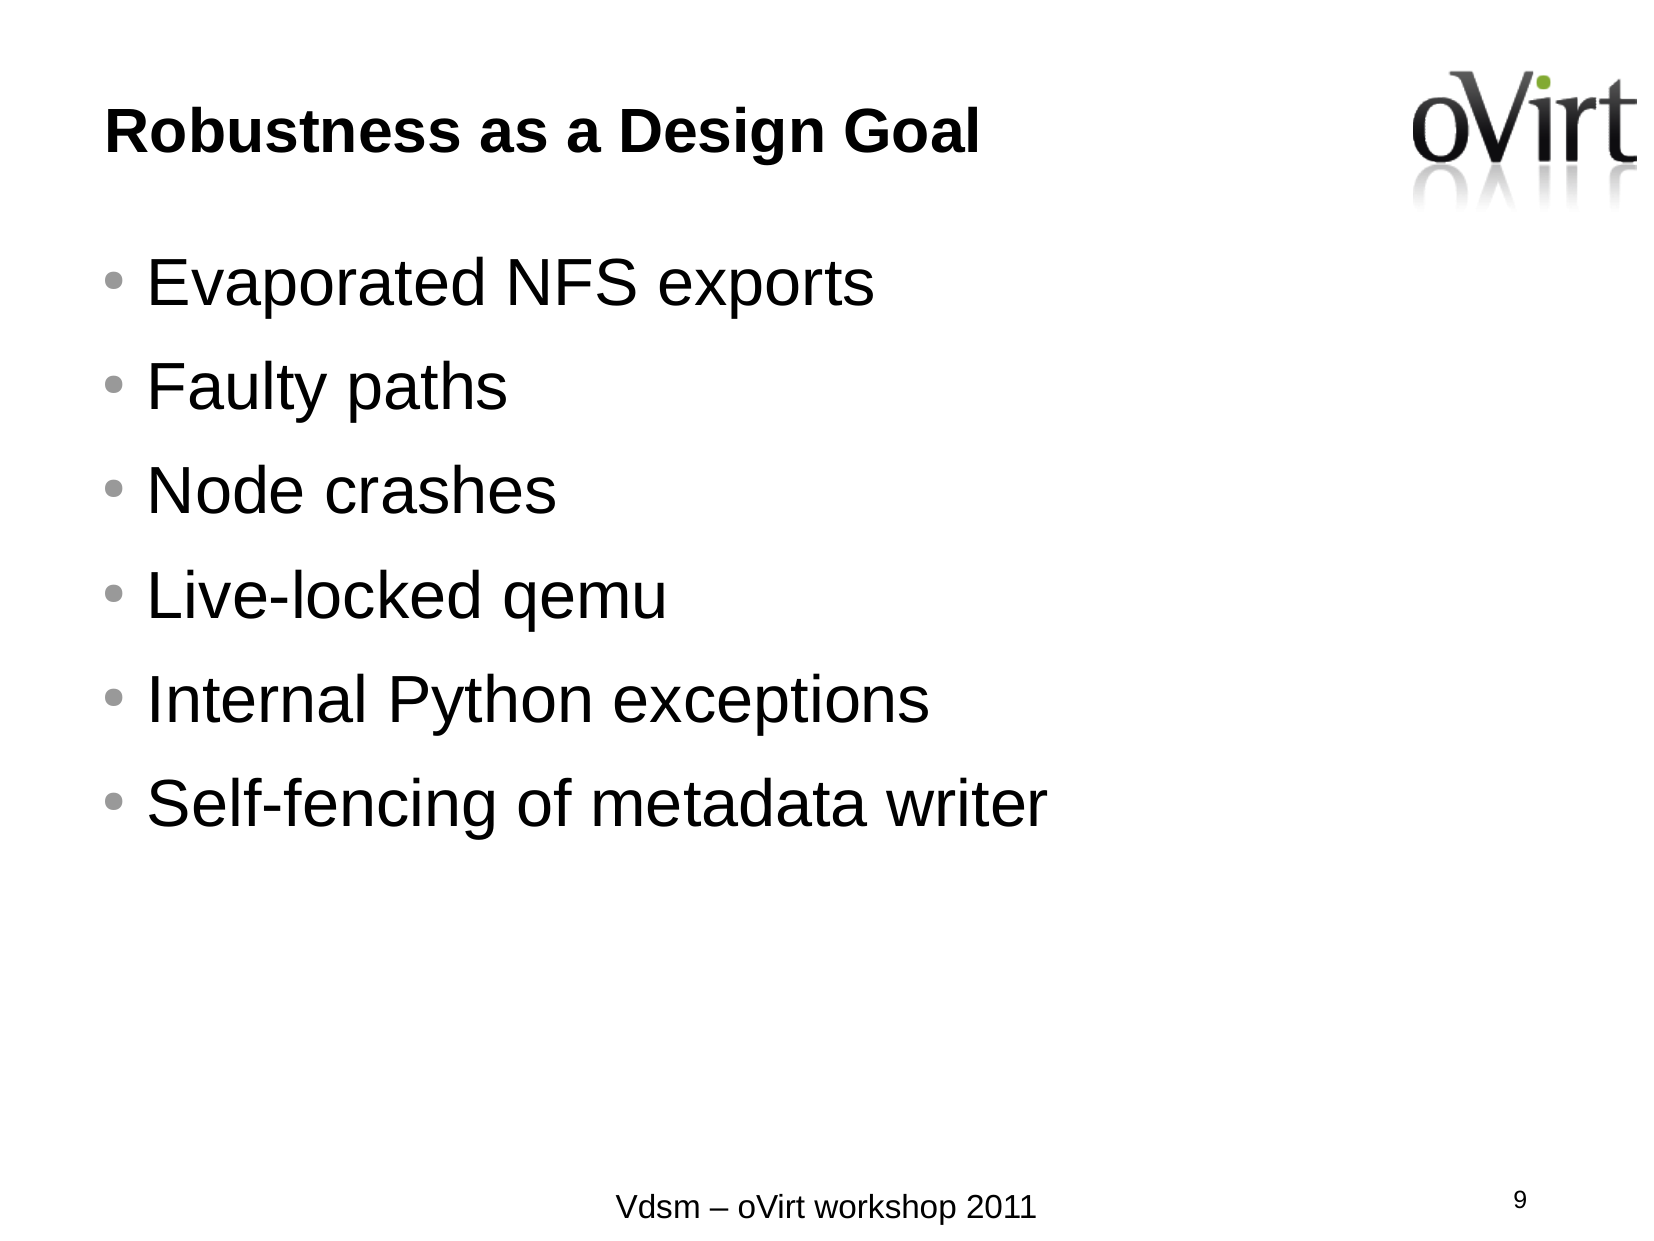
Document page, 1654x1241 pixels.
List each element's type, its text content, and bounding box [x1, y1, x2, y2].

title Robustness as a Design Goal [82, 37, 1303, 226]
list Evaporated NFS exports Faulty paths Node crashes Live-locked qemu Internal Python exceptions Self-fencing of metadata writer [86, 244, 1576, 1039]
picture [1413, 63, 1637, 212]
